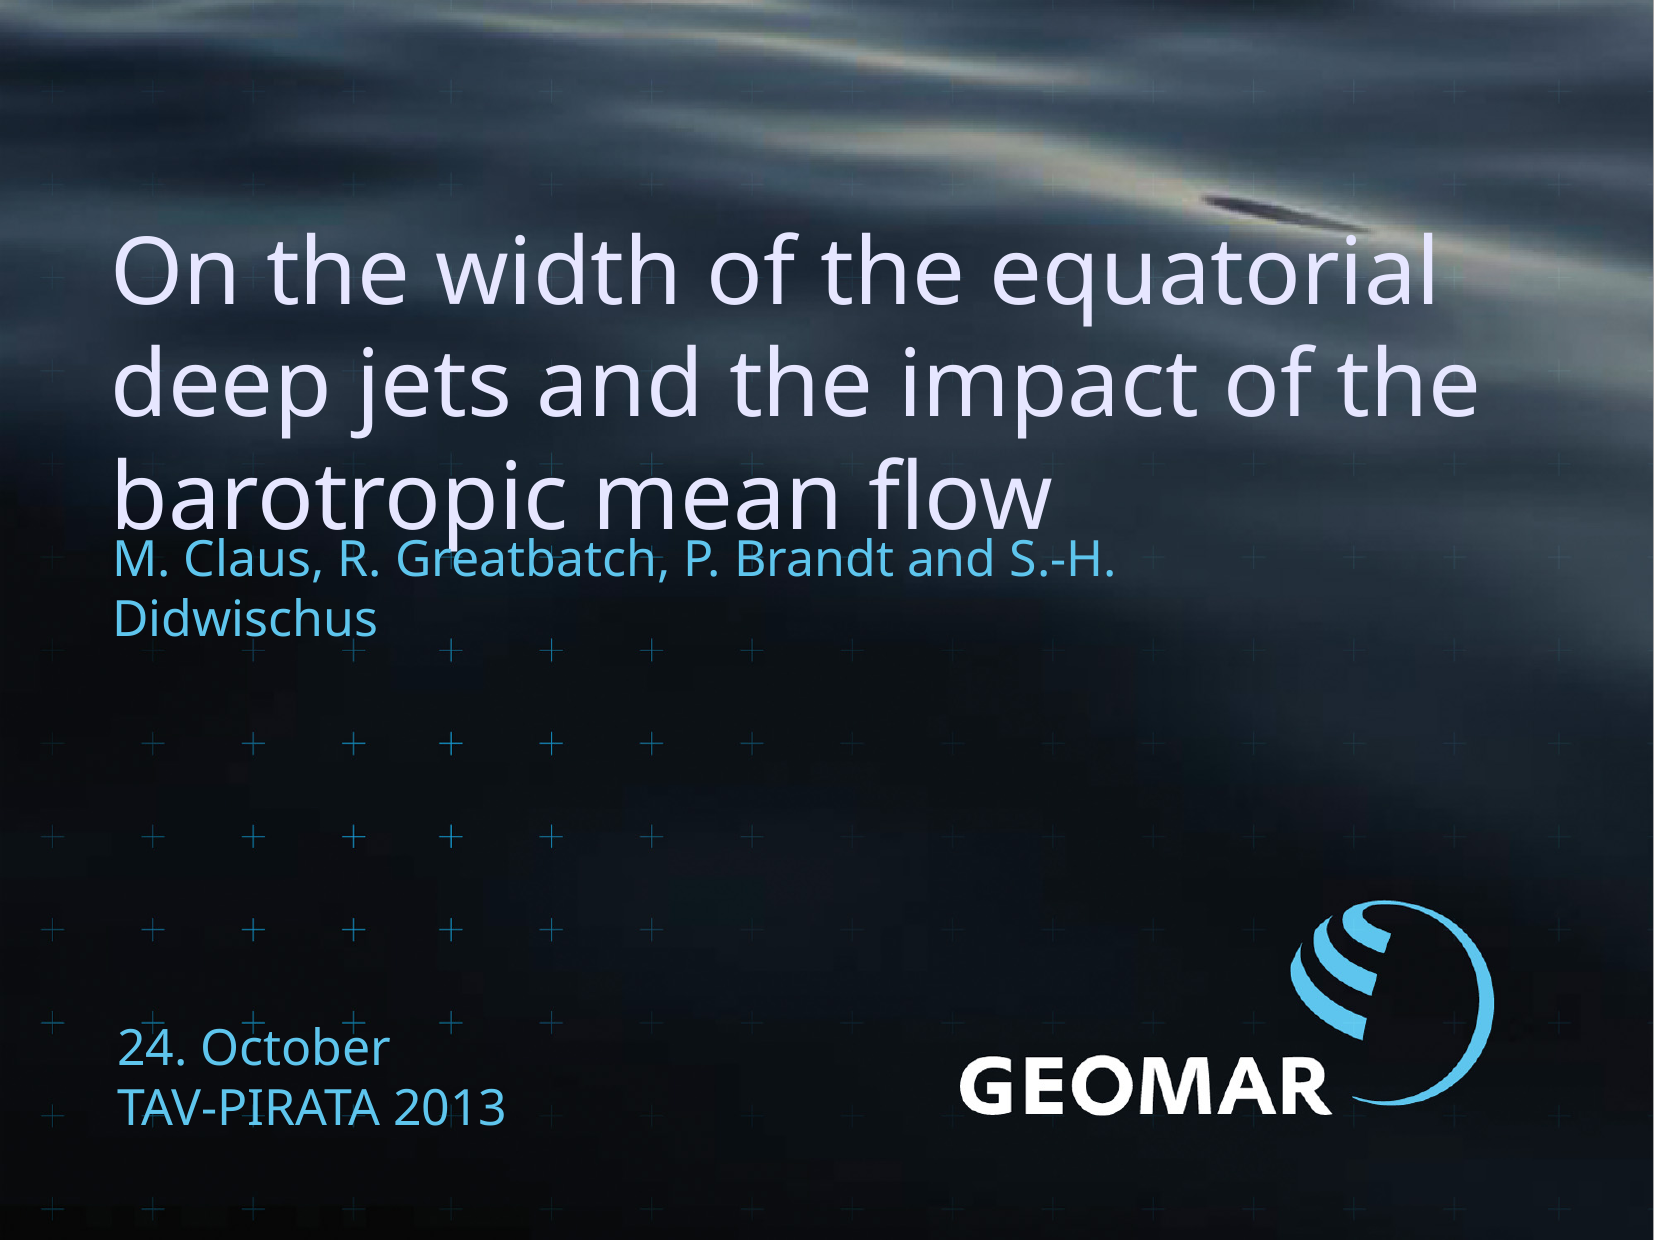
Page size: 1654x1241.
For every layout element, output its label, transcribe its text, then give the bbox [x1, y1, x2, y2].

text_box 24. October TAV-PIRATA 2013 [116, 1015, 762, 1136]
title On the width of the equatorial deep jets and the impact of the barotropic mean flow [110, 210, 1543, 686]
text_box M. Claus, R. Greatbatch, P. Brandt and S.-H. Didwischus [112, 556, 1339, 617]
picture [0, 0, 1653, 1240]
